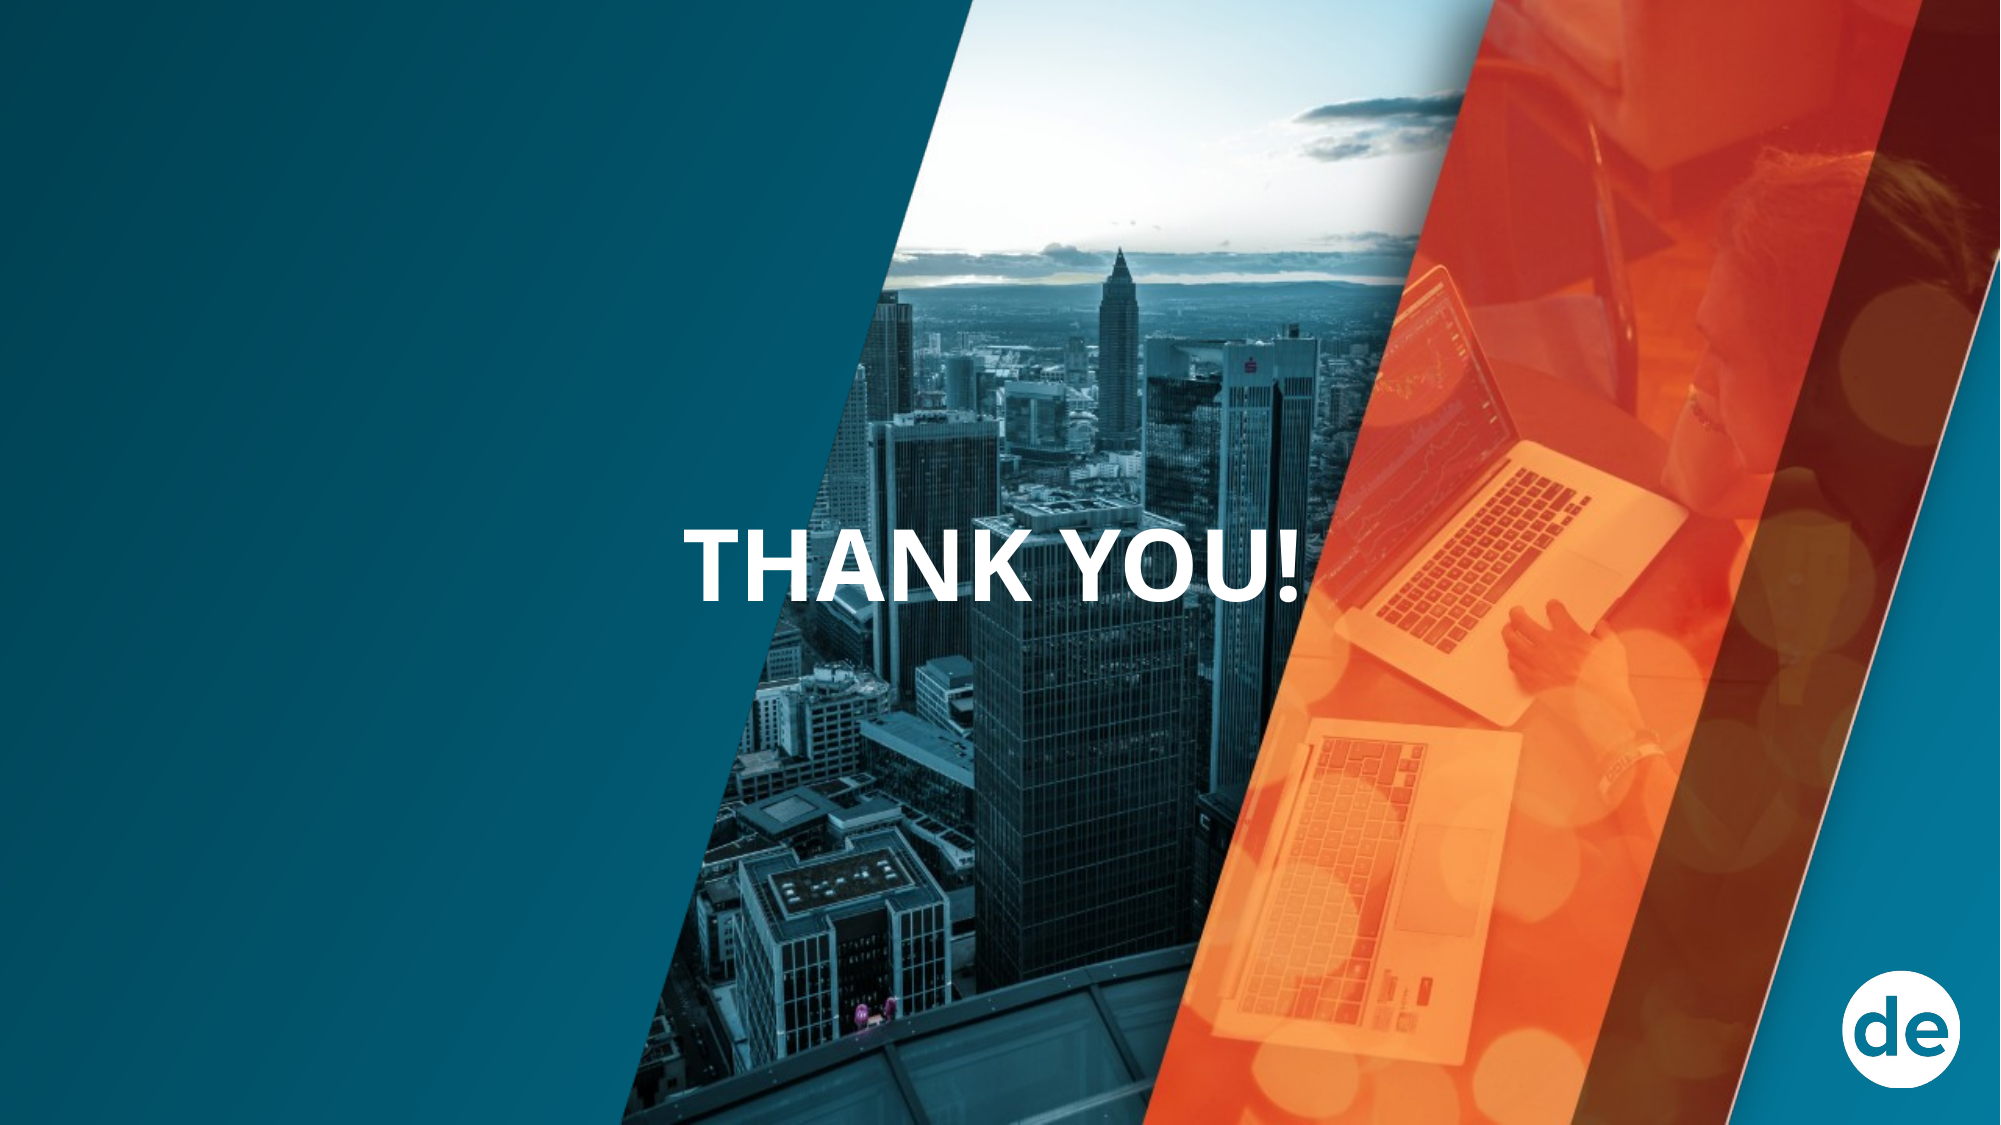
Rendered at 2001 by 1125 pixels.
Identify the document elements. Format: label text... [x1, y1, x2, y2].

picture [819, 0, 2000, 494]
text_box ThanK You! [667, 494, 1974, 630]
picture [621, 630, 1883, 1125]
picture [1843, 971, 1959, 1087]
